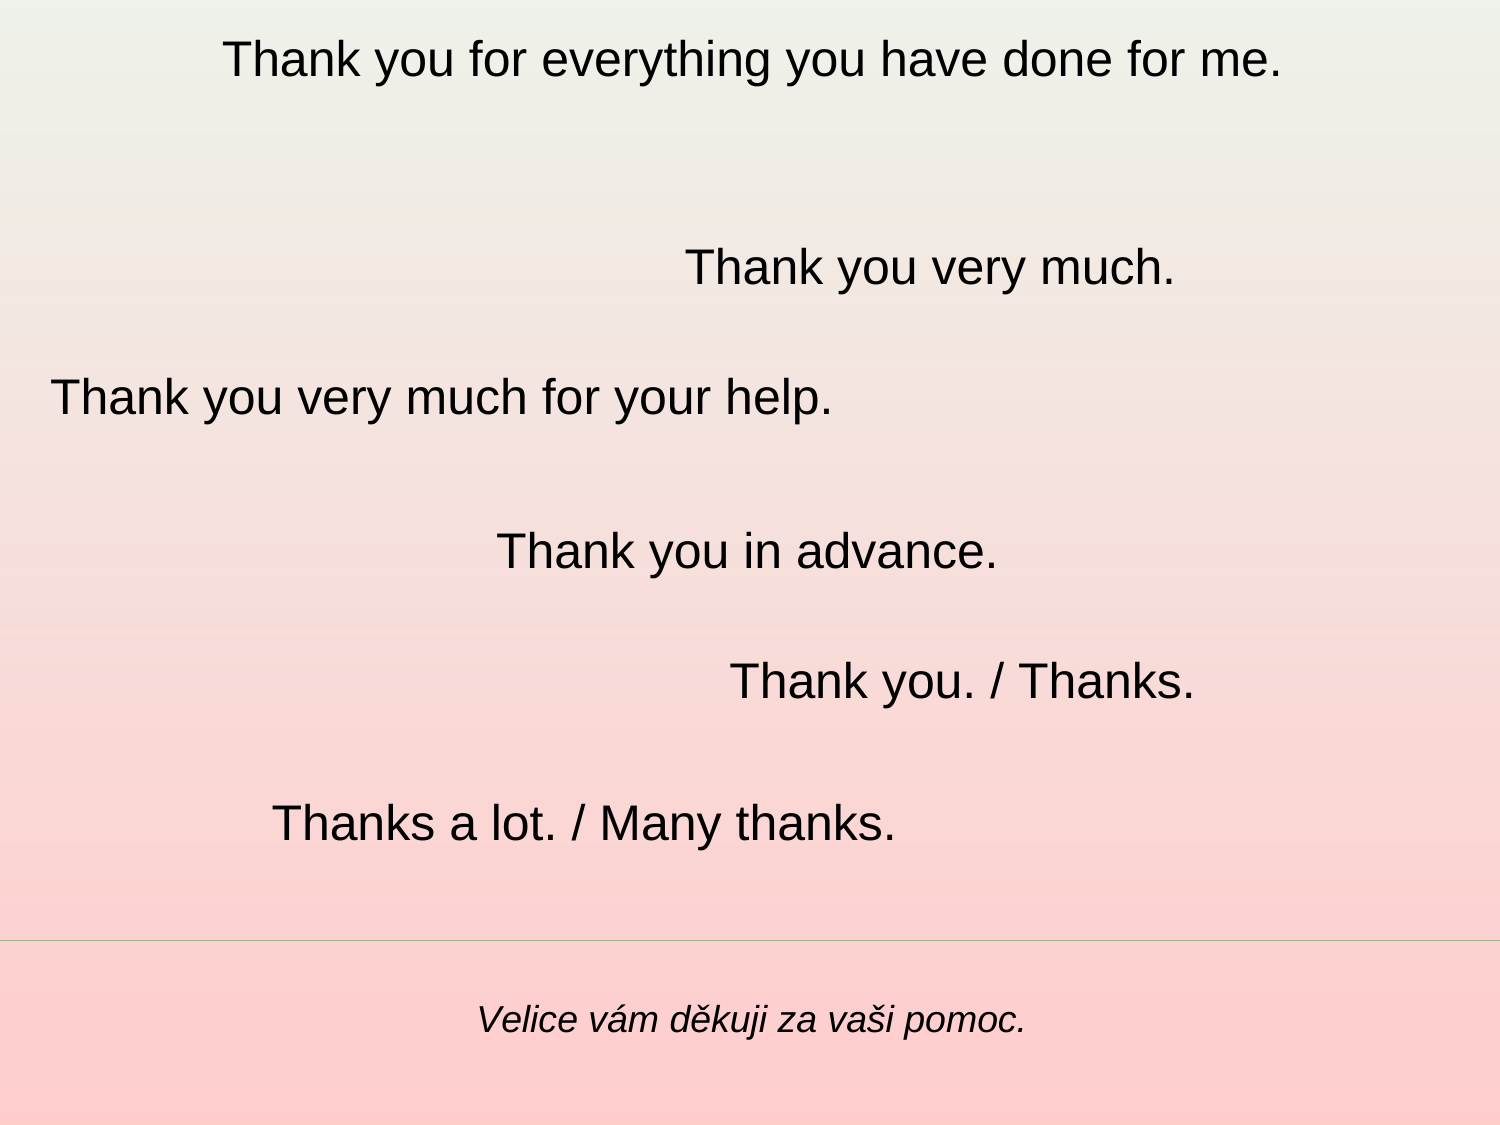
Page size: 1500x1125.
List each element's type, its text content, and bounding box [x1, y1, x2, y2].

text_box Thank you very much. [669, 227, 1192, 303]
text_box Thanks a lot. / Many thanks. [256, 782, 913, 858]
text_box Thank you. / Thanks. [714, 640, 1217, 716]
text_box Velice vám děkuji za vaši pomoc. [461, 987, 1043, 1049]
text_box Thank you in advance. [481, 510, 1014, 586]
text_box Thank you very much for your help. [35, 356, 1500, 433]
text_box Thank you for everything you have done for me. [5, 18, 1500, 95]
